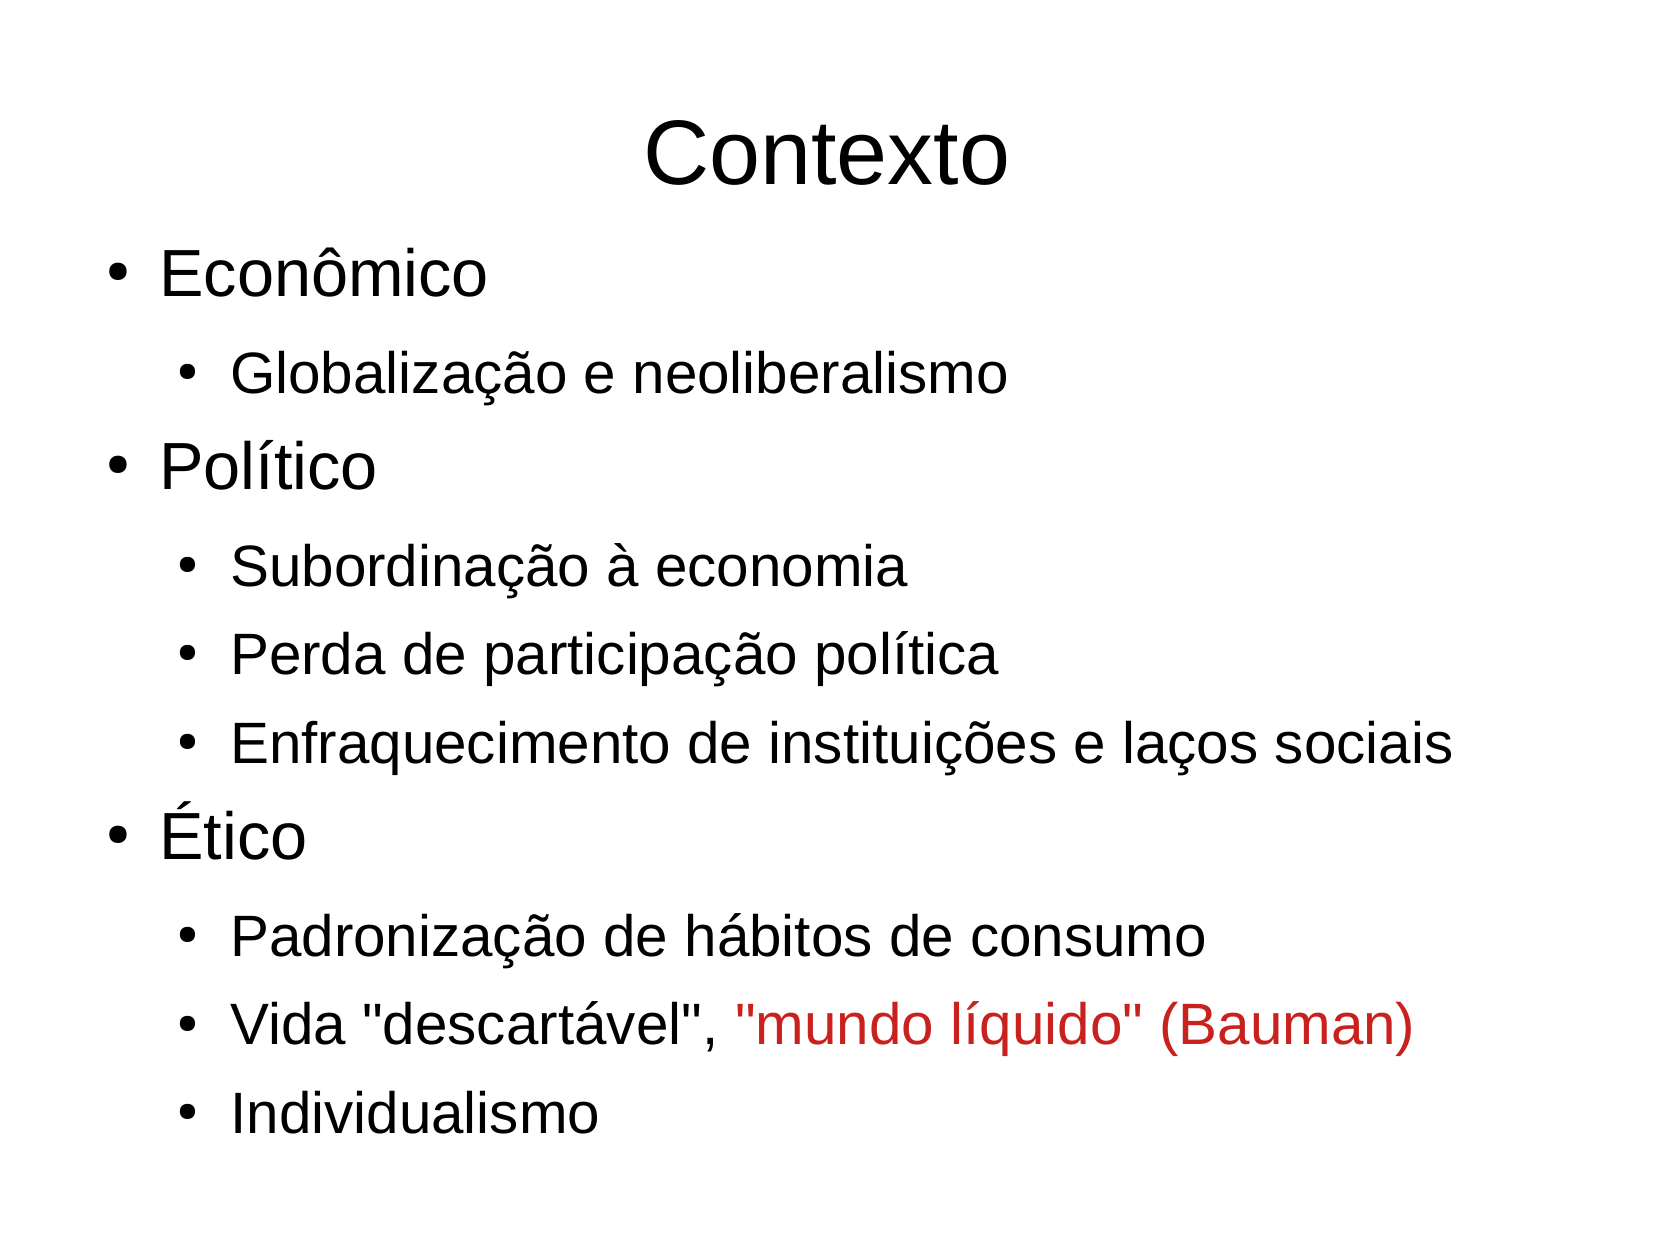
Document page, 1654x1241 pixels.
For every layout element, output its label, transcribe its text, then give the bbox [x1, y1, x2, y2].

list Econômico Globalização e neoliberalismo Político Subordinação à economia Perda de participação política Enfraquecimento de instituições e laços sociais Ético Padronização de hábitos de consumo Vida "descartável", "mundo líquido" (Bauman) Individualismo [88, 236, 1577, 1175]
title Contexto [82, 49, 1571, 257]
